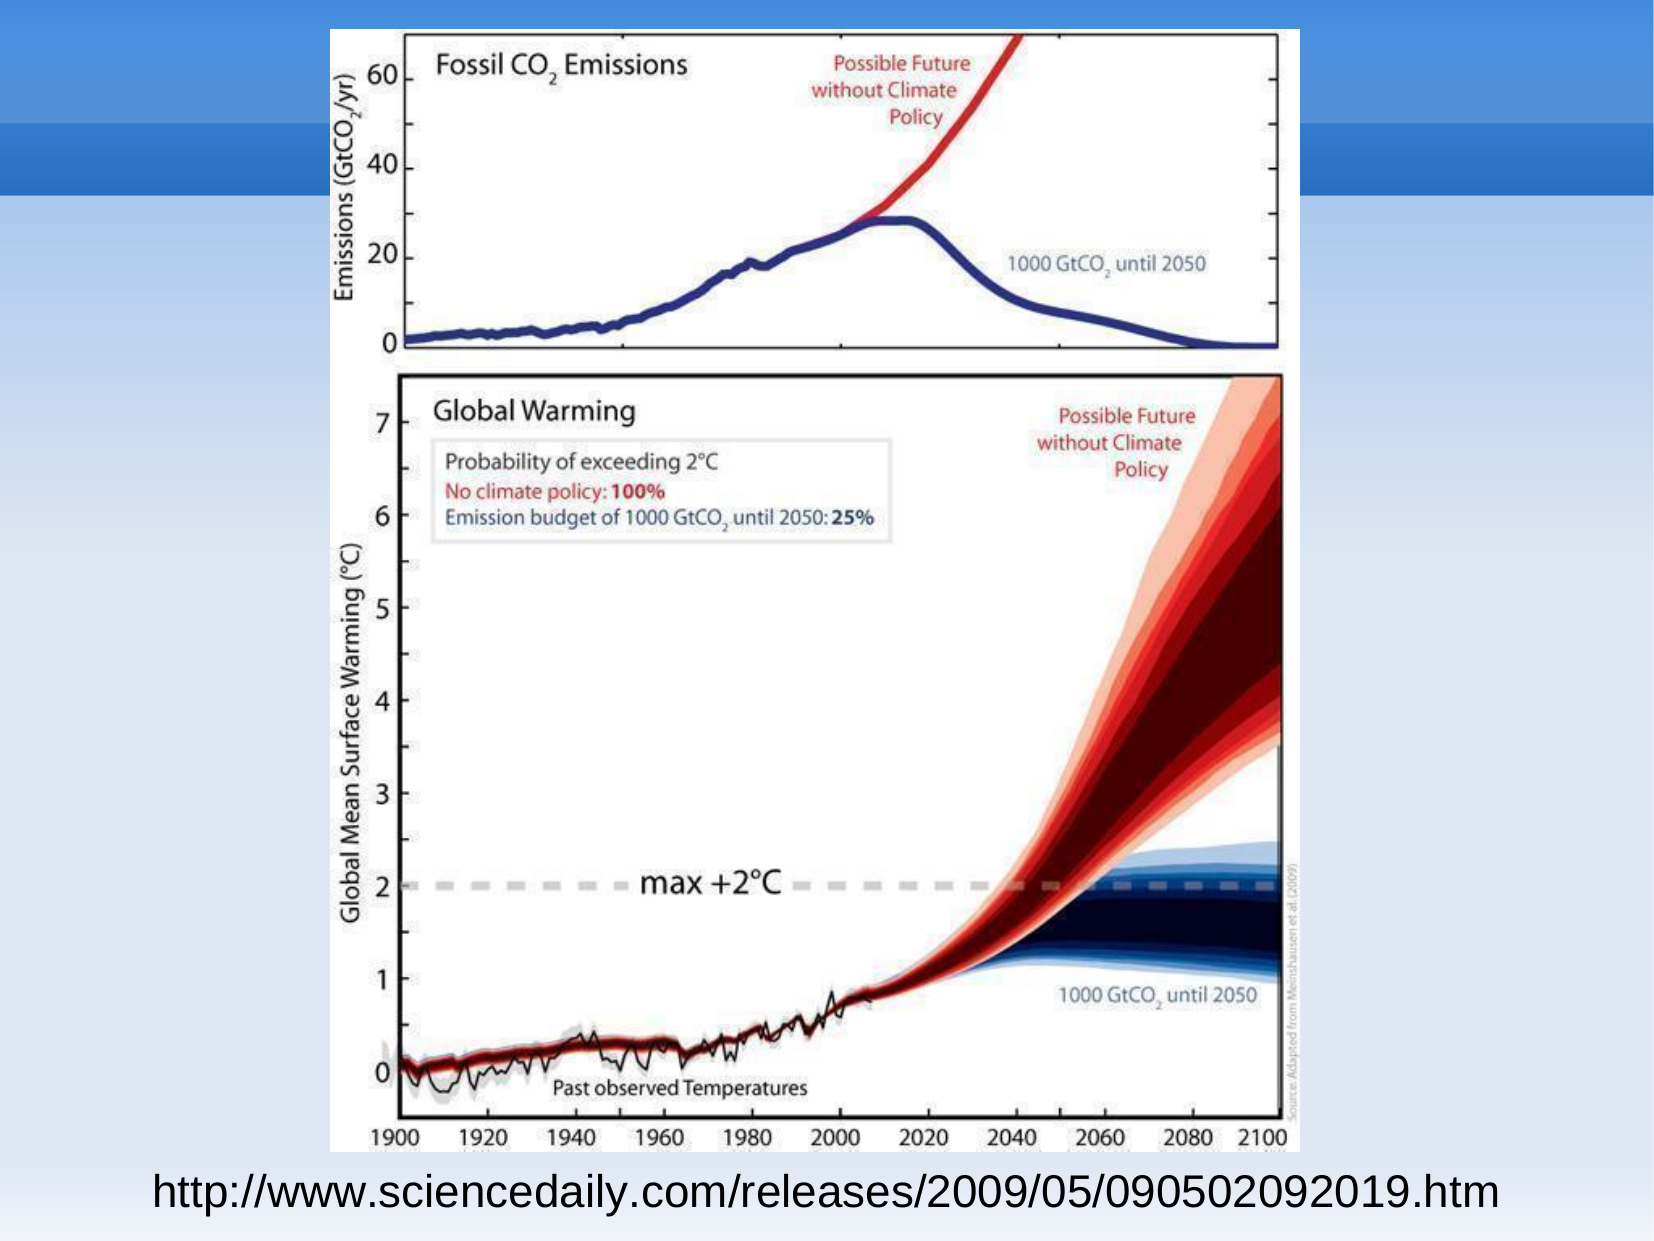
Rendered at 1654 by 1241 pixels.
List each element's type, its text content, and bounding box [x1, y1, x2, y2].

subtitle http://www.sciencedaily.com/releases/2009/05/090502092019.htm [0, 1142, 1654, 1241]
picture [0, 0, 1654, 1142]
